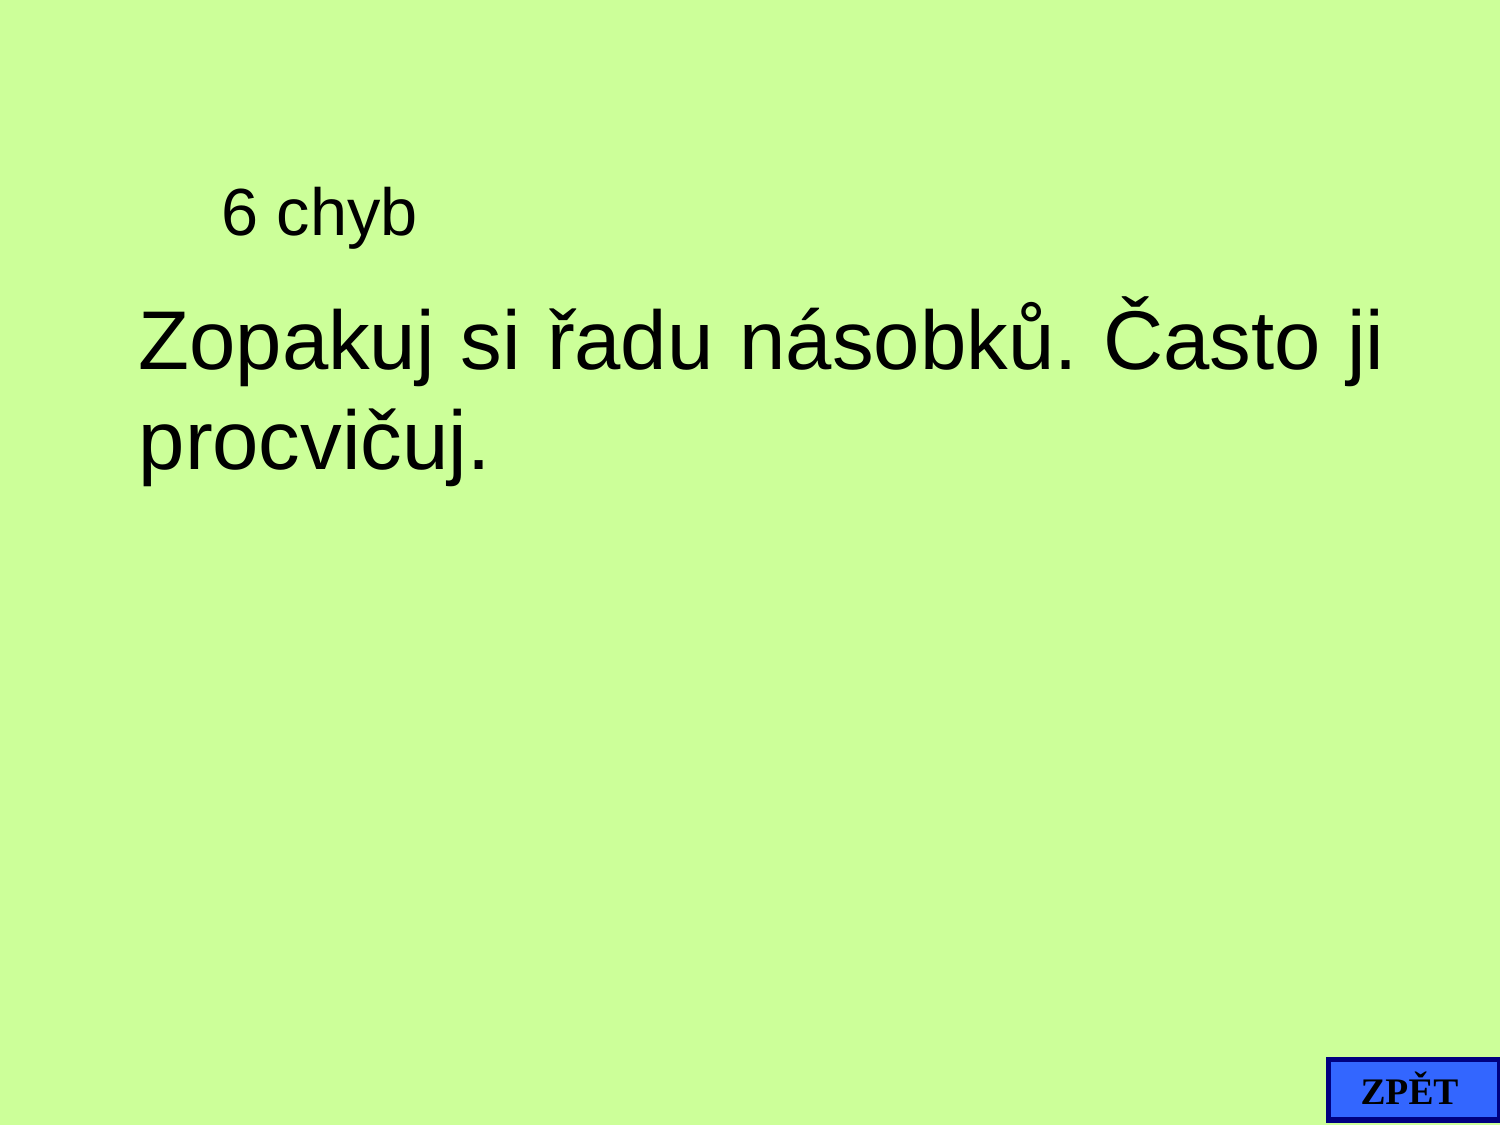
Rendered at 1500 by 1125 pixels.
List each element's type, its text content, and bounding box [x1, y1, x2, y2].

text_box ZPĚT [1328, 1059, 1500, 1121]
text_box Zopakuj si řadu násobků. Často ji procvičuj. [123, 278, 1400, 495]
text_box 6 chyb [206, 160, 1317, 257]
